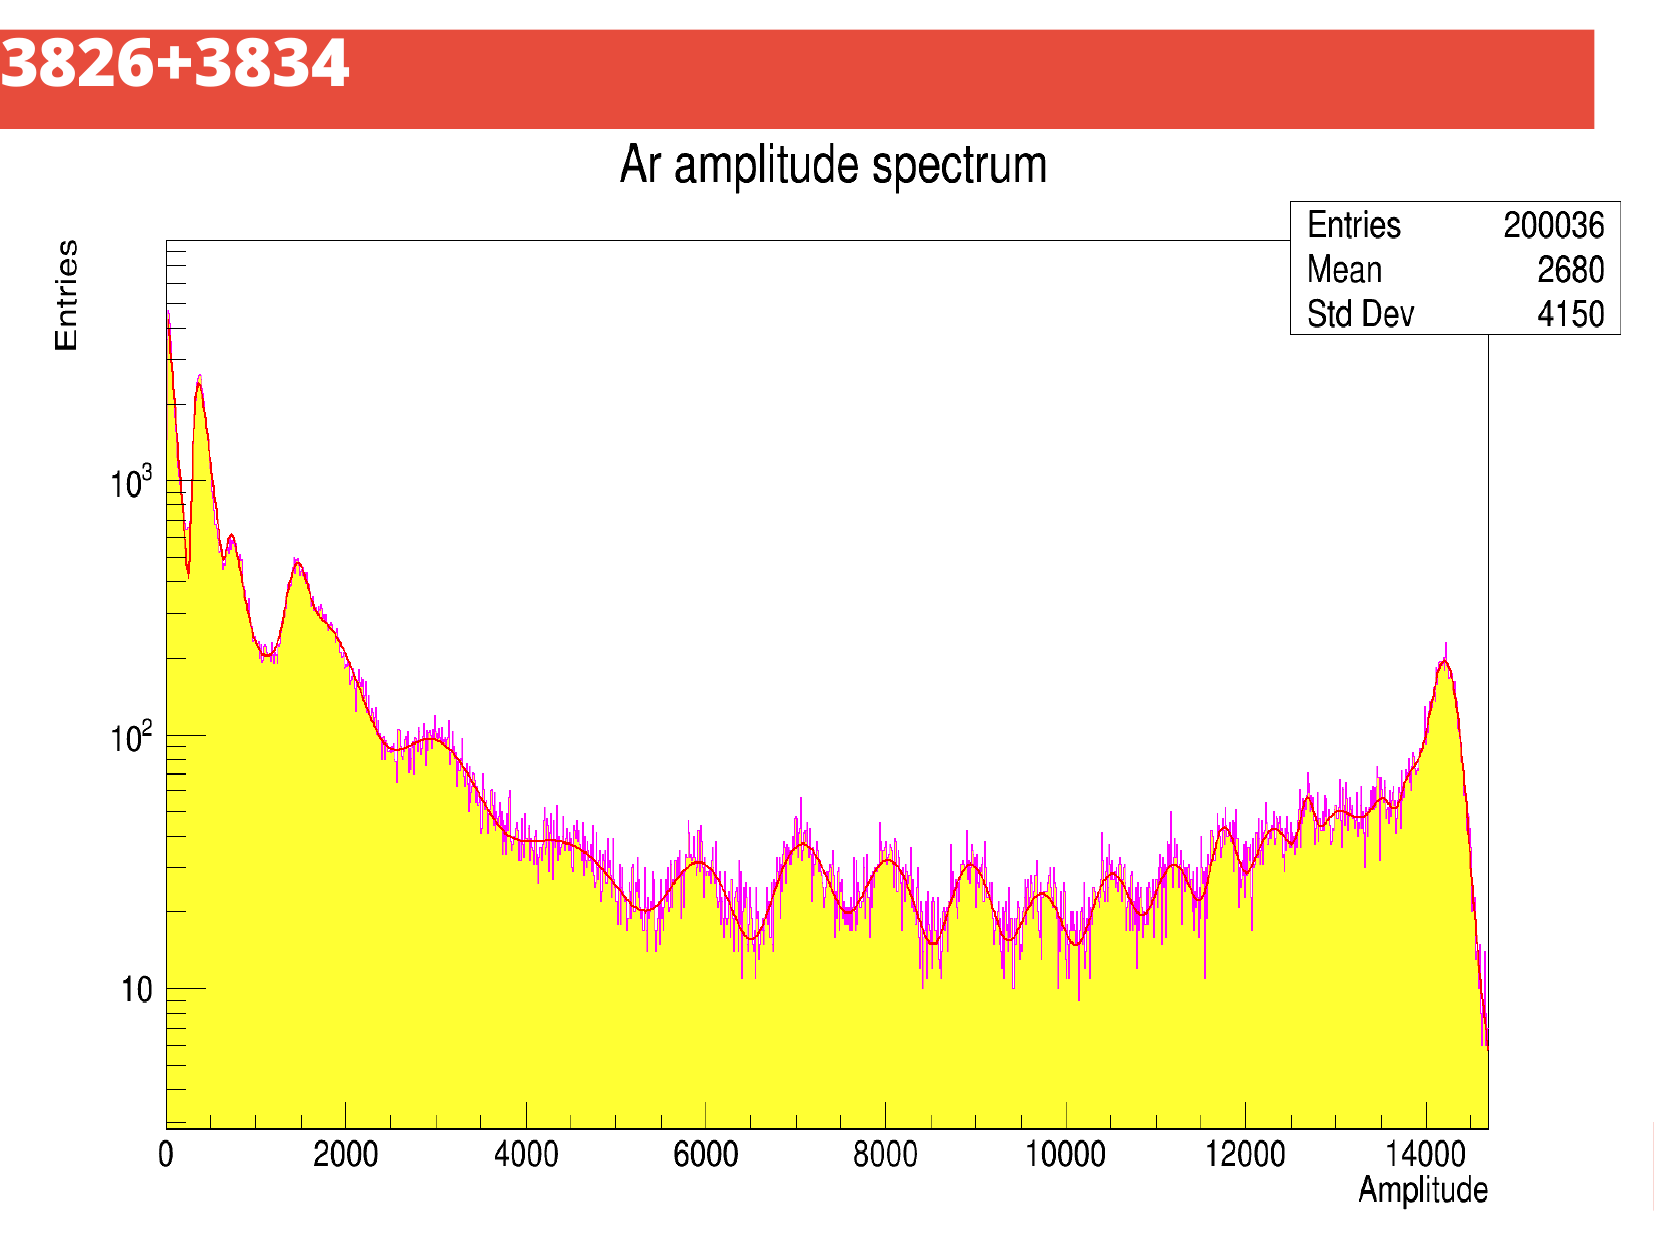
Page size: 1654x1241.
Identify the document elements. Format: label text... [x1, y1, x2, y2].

title 3826+3834 [0, 0, 1536, 107]
picture [0, 129, 1654, 1241]
